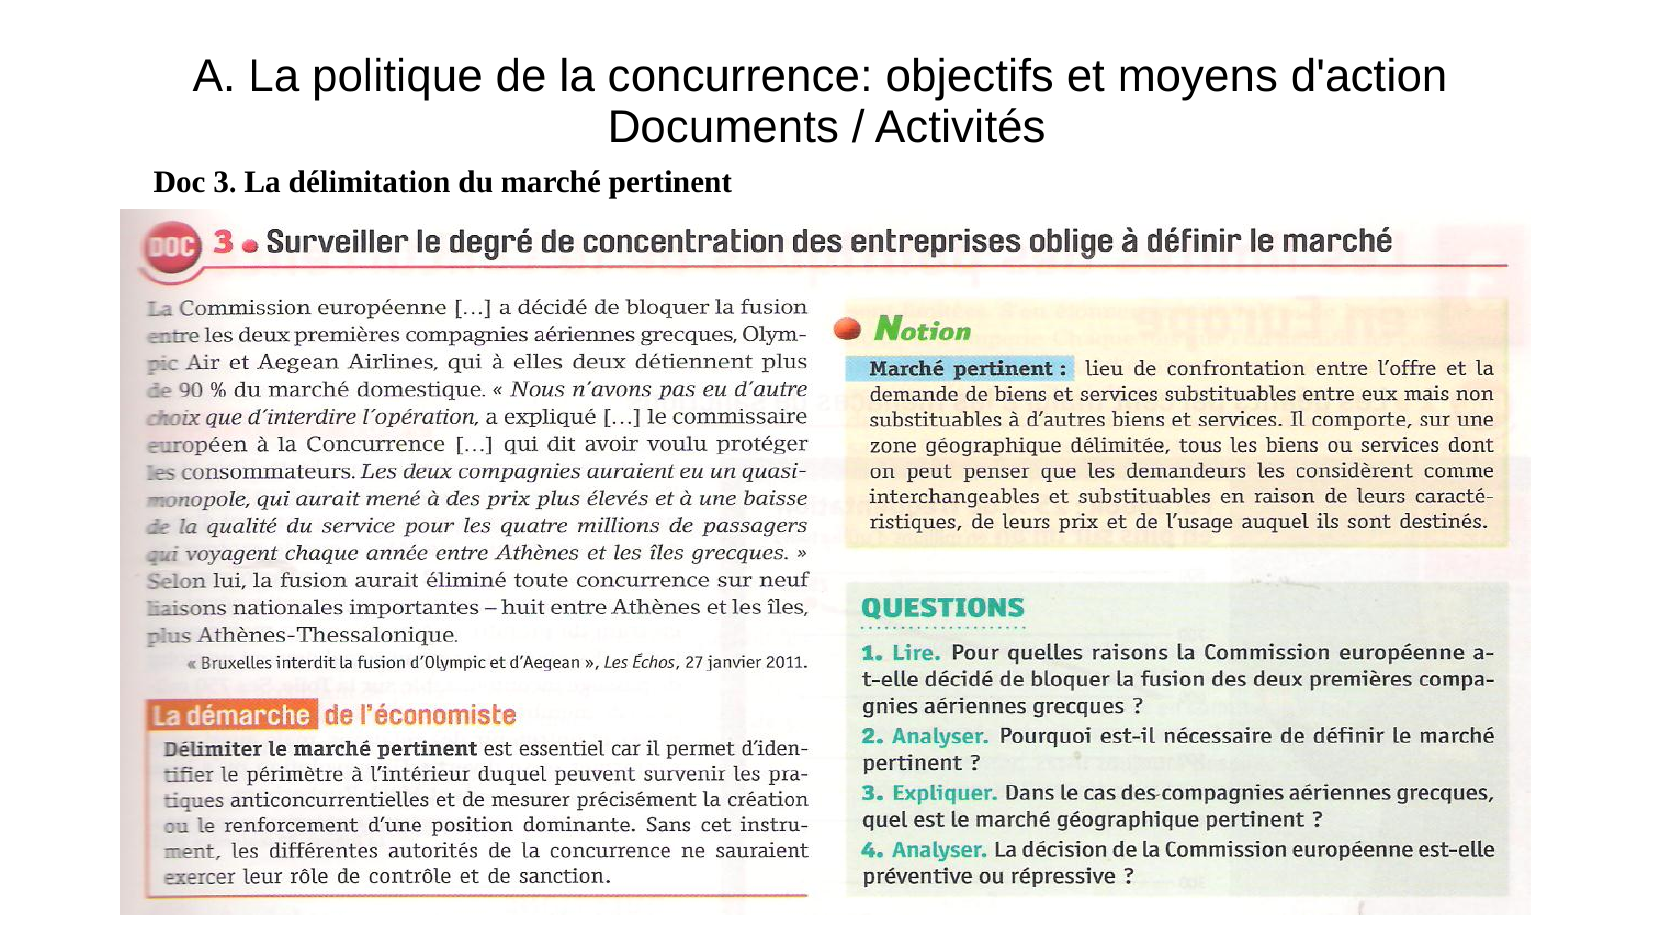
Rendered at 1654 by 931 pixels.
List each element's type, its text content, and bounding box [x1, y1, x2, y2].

list Doc 3. La délimitation du marché pertinent [82, 165, 1571, 931]
picture [120, 209, 1531, 916]
title A. La politique de la concurrence: objectifs et moyens d'action Documents / Activités [82, 37, 1571, 165]
